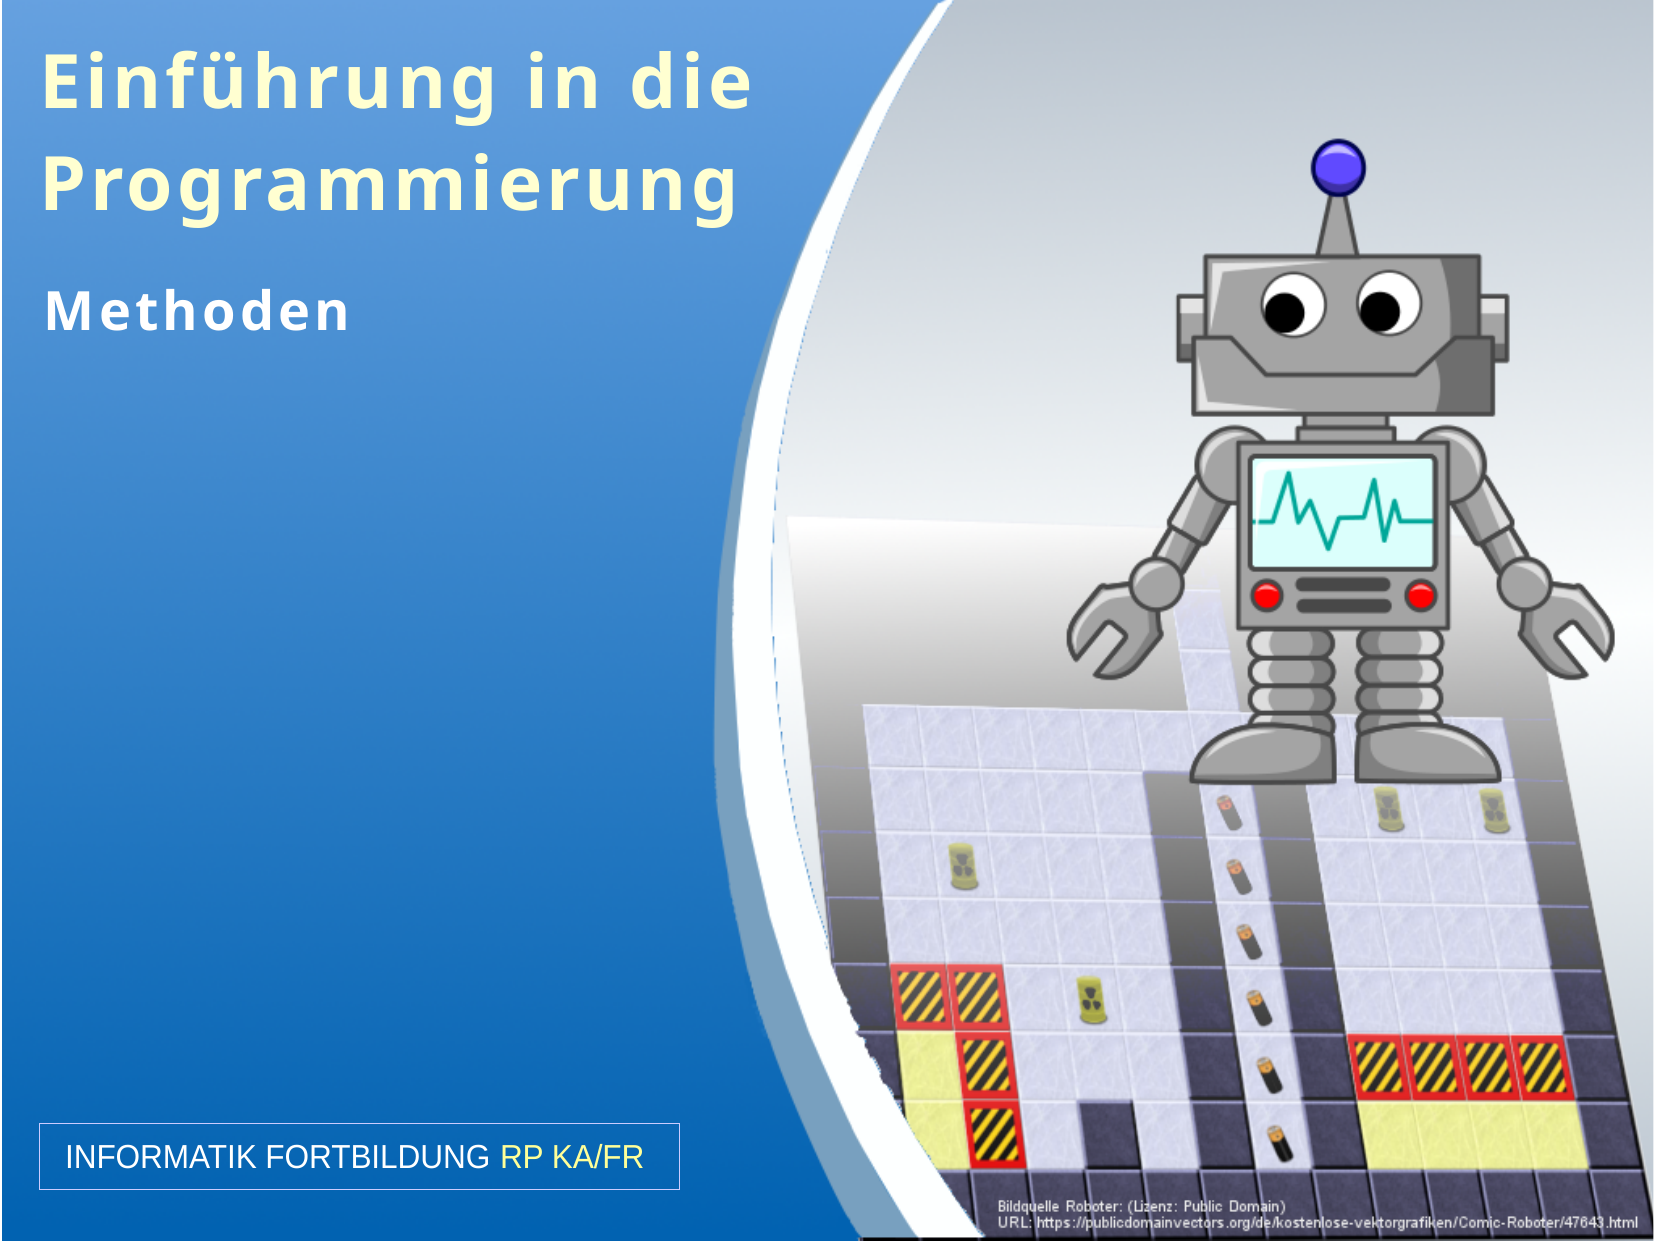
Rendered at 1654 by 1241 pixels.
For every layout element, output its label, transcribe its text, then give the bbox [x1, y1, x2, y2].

text_box Methoden [28, 265, 813, 552]
text_box Einführung in die Programmierung [24, 20, 1084, 385]
text_box INFORMATIK FORTBILDUNG RP KA/FR [39, 1123, 680, 1190]
picture [2, 0, 1654, 1241]
